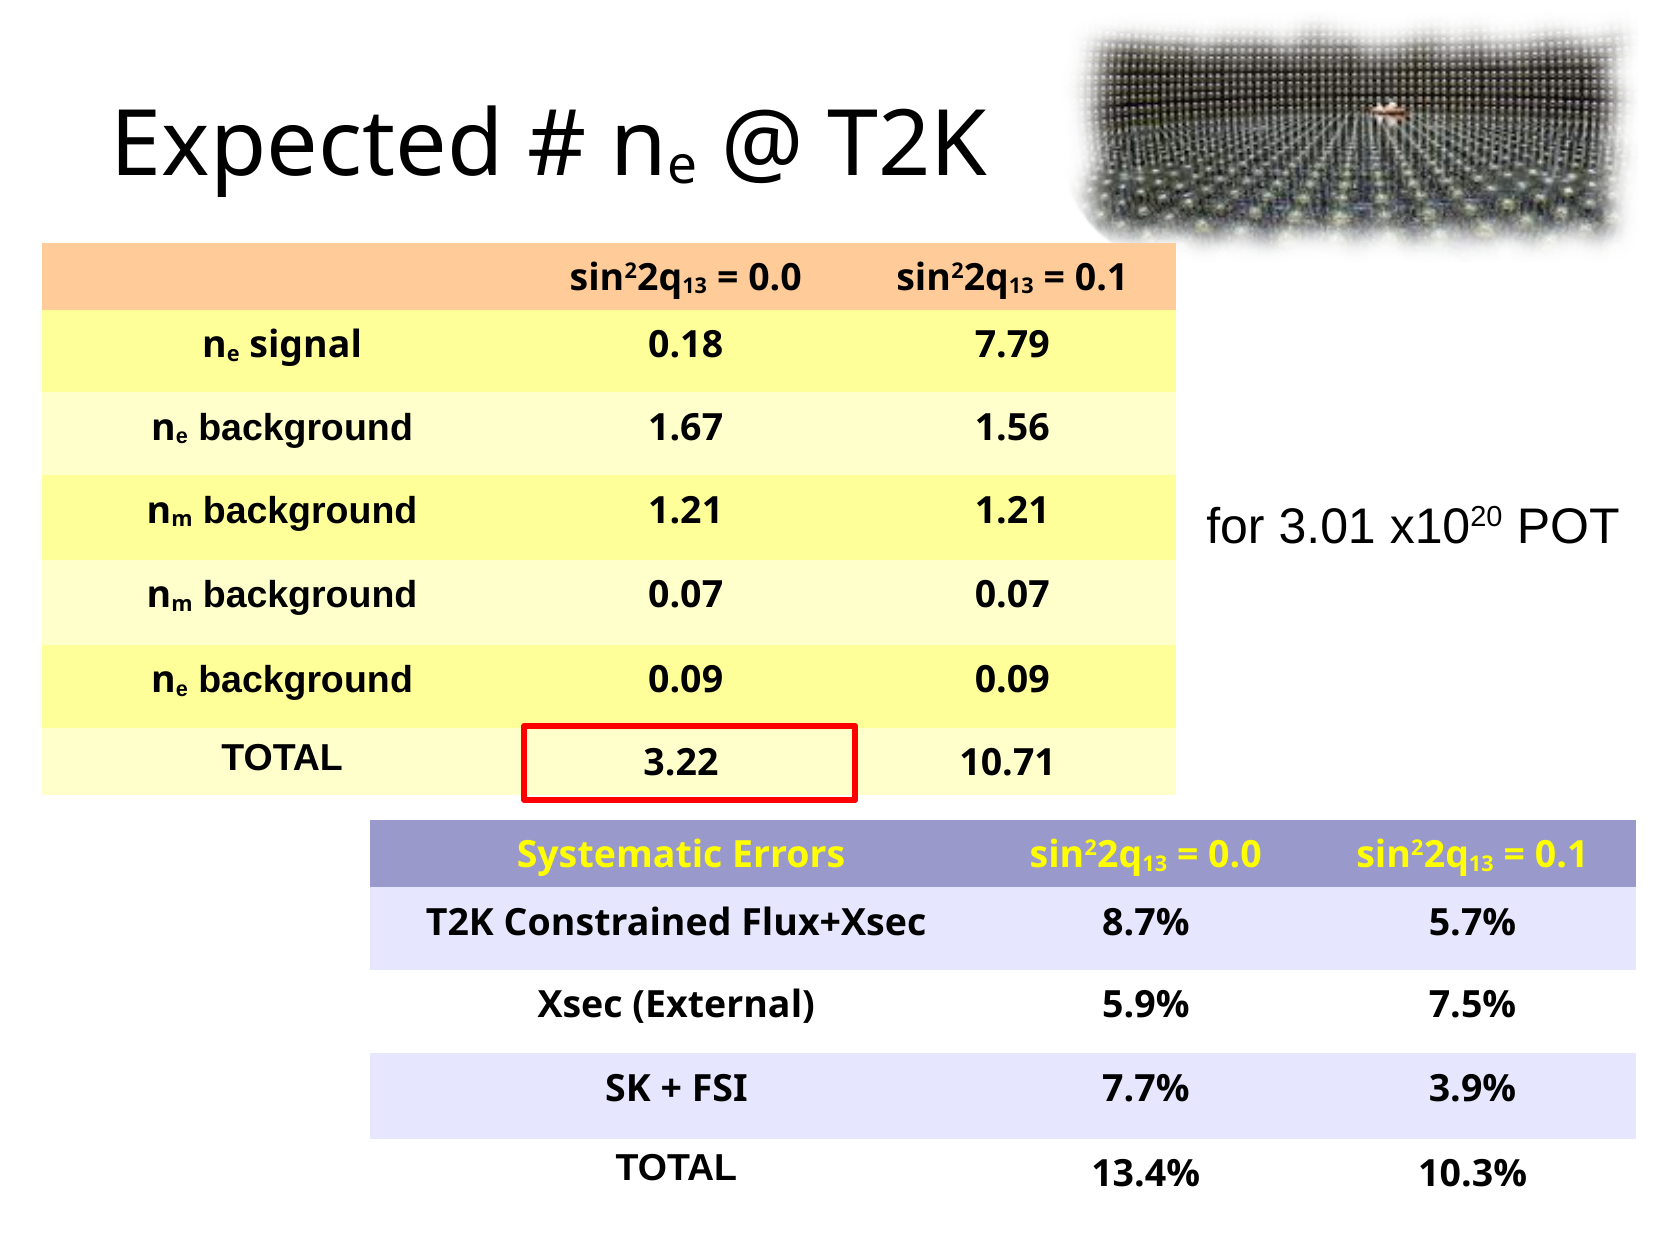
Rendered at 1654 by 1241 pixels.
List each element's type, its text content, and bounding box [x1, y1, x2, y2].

table_cell 8.7% [983, 887, 1309, 970]
table_cell 10.71 [858, 728, 1176, 795]
table_cell 0.09 [523, 645, 849, 723]
table_cell 7.7% [983, 1053, 1309, 1139]
table_cell 0.07 [849, 560, 1176, 645]
table_cell ne signal [42, 310, 523, 392]
table_cell 0.07 [523, 560, 849, 645]
table_cell ne background [42, 392, 523, 475]
table_cell 7.5% [1309, 970, 1636, 1053]
table_cell nm background [42, 560, 523, 645]
table_cell 1.21 [849, 475, 1176, 560]
table_header sin22q13 = 0.1 [849, 243, 1176, 310]
table_cell 0.09 [849, 645, 1176, 728]
table_cell 1.56 [849, 392, 1176, 475]
table_cell 5.9% [983, 970, 1309, 1053]
table_cell SK + FSI [370, 1053, 983, 1139]
table_header sin22q13 = 0.0 [983, 820, 1309, 887]
table_header [42, 243, 523, 310]
table_cell 5.7% [1309, 887, 1636, 970]
picture [1062, 11, 1638, 262]
title Expected # ne @ T2K [23, 23, 1075, 257]
table_cell 10.3% [1309, 1139, 1636, 1206]
table_cell 3.9% [1309, 1053, 1636, 1139]
table_cell TOTAL [42, 728, 521, 795]
text_box for 3.01 x1020 POT [1191, 491, 1635, 564]
table_cell 13.4% [983, 1139, 1309, 1206]
table_cell 1.21 [523, 475, 849, 560]
table_cell Xsec (External) [370, 970, 983, 1053]
table_header Systematic Errors [370, 820, 983, 887]
table_cell 1.67 [523, 392, 849, 475]
table_cell nm background [42, 475, 523, 560]
table_cell 3.22 [527, 729, 849, 795]
table_header sin22q13 = 0.0 [523, 243, 849, 310]
table_cell T2K Constrained Flux+Xsec [370, 887, 983, 970]
table_cell TOTAL [370, 1139, 983, 1206]
table_cell 0.18 [523, 310, 849, 392]
table_cell ne background [42, 645, 523, 728]
table_header sin22q13 = 0.1 [1309, 820, 1636, 887]
table_cell 7.79 [849, 310, 1176, 392]
